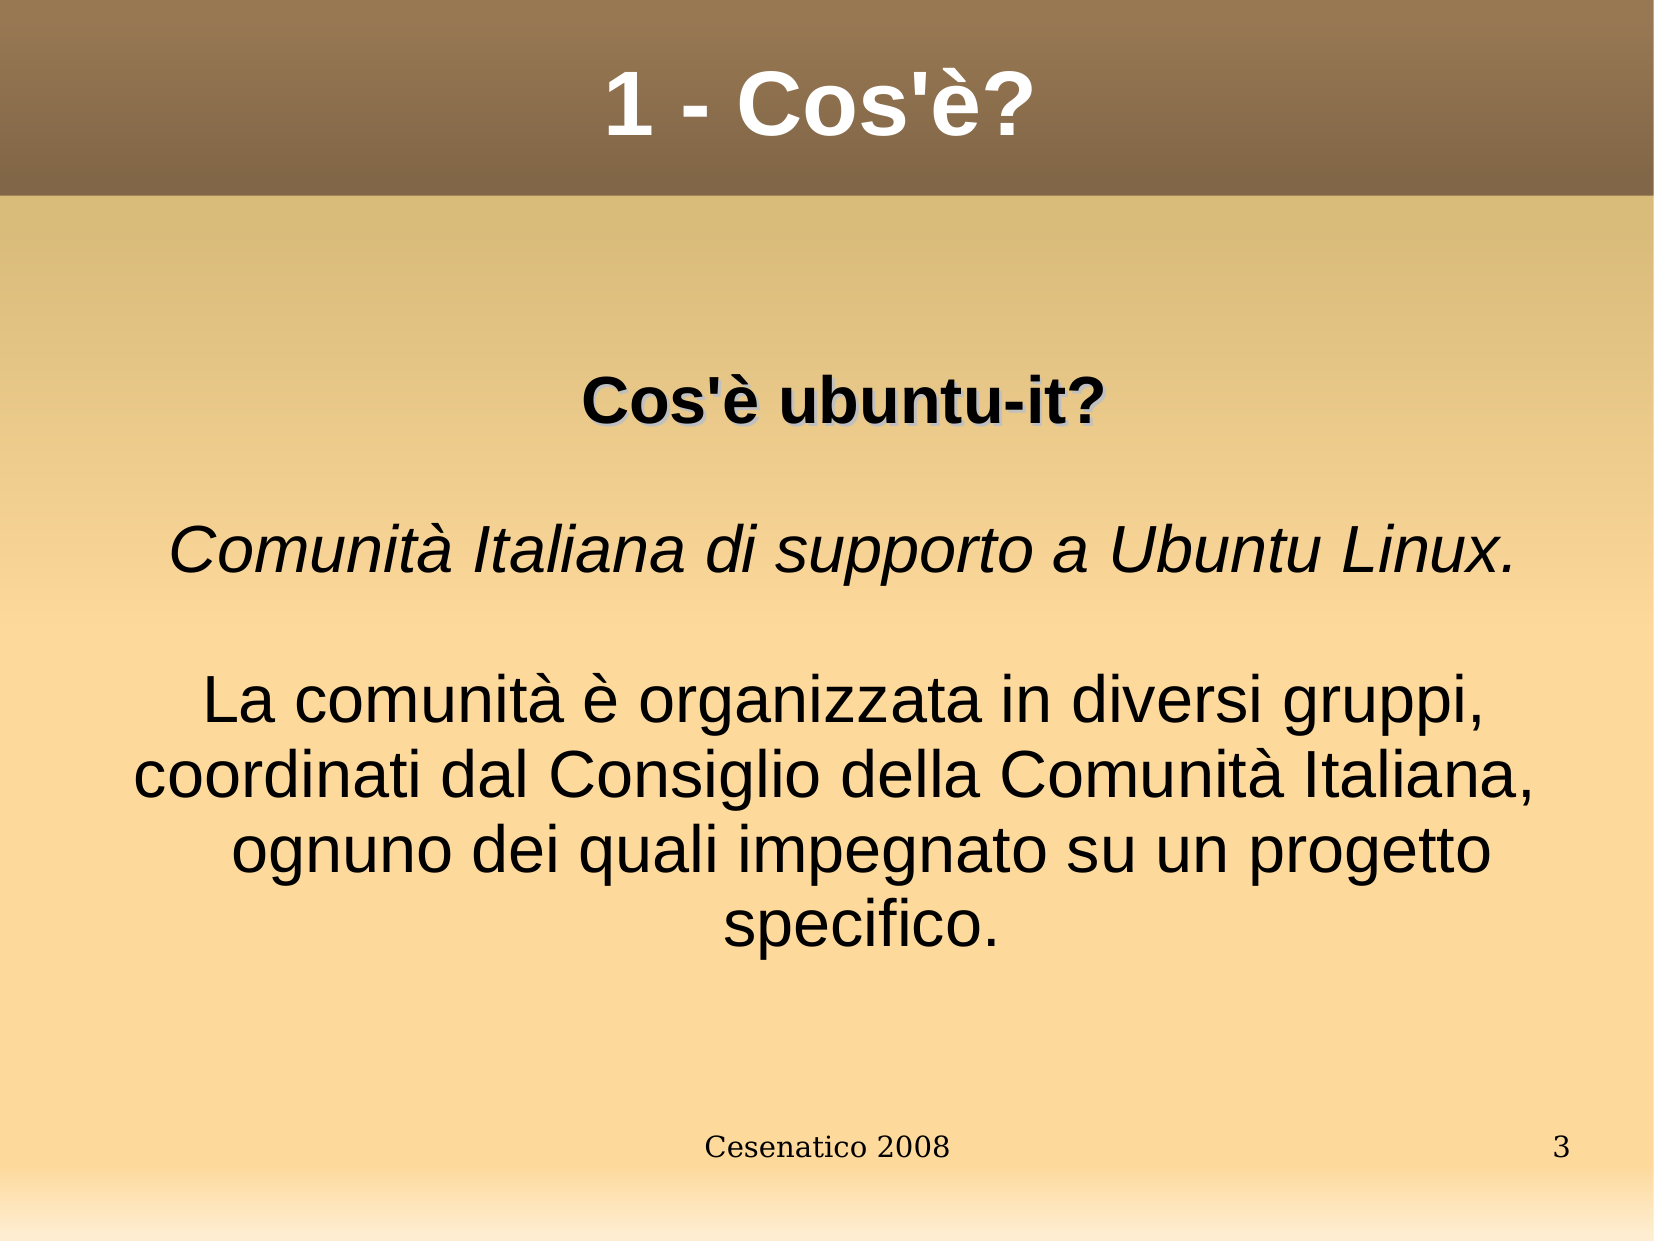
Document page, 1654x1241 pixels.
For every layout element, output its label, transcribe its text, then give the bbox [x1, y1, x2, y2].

picture [0, 0, 1654, 1241]
subtitle Cos'è ubuntu-it? Comunità Italiana di supporto a Ubuntu Linux. La comunità è organizzata in diversi gruppi, coordinati dal Consiglio della Comunità Italiana, ognuno dei quali impegnato su un progetto specifico. [82, 297, 1571, 1102]
title 1 - Cos'è? [76, 0, 1565, 208]
